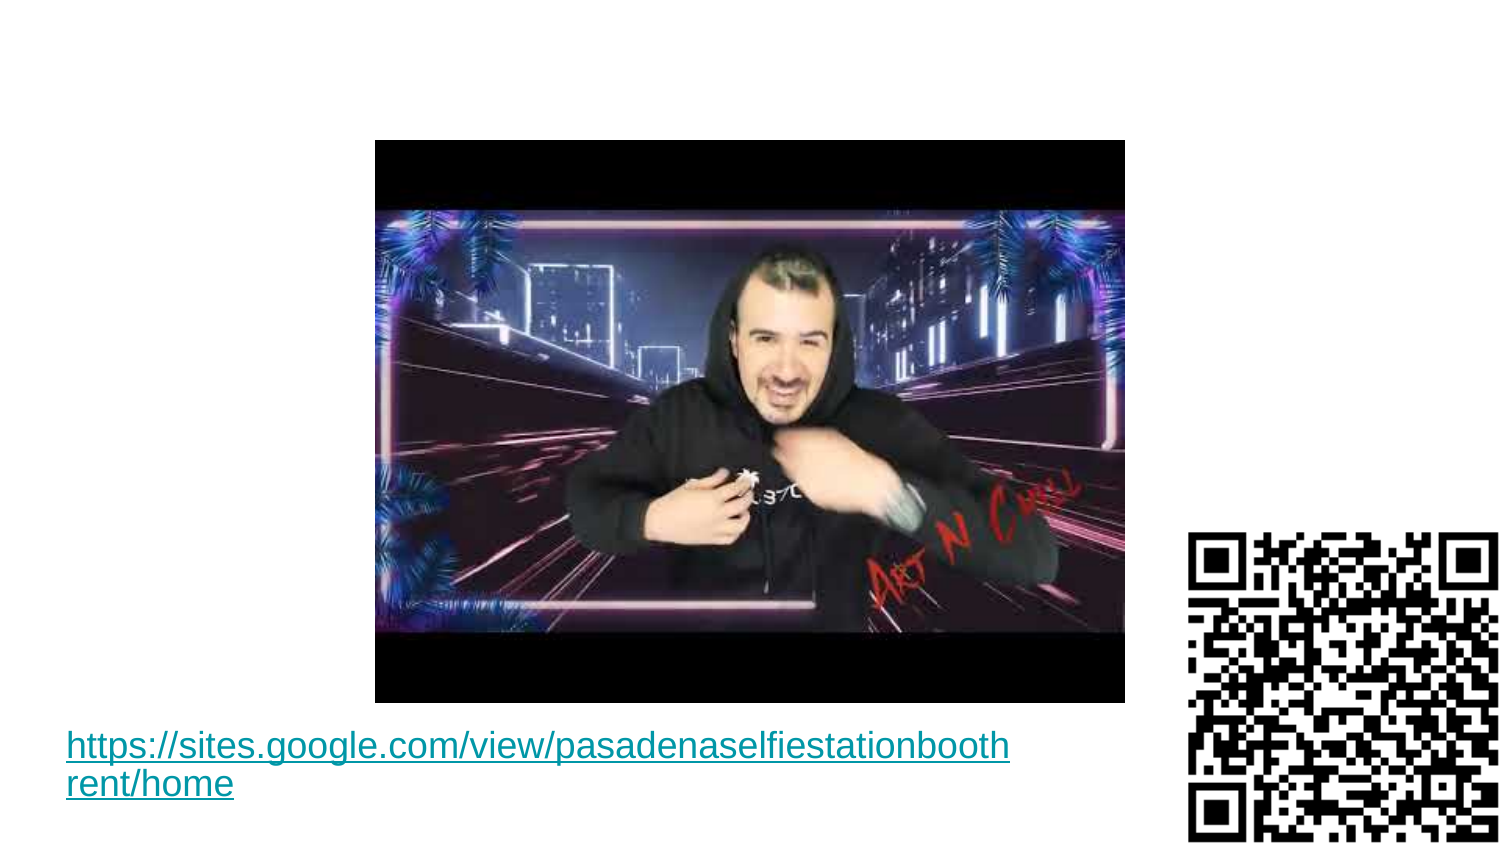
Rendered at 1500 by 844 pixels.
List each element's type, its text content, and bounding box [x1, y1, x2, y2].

picture [375, 140, 1125, 704]
picture [1187, 531, 1500, 844]
list https://sites.google.com/view/pasadenaselfiestationboothrent/home [51, 694, 1036, 794]
